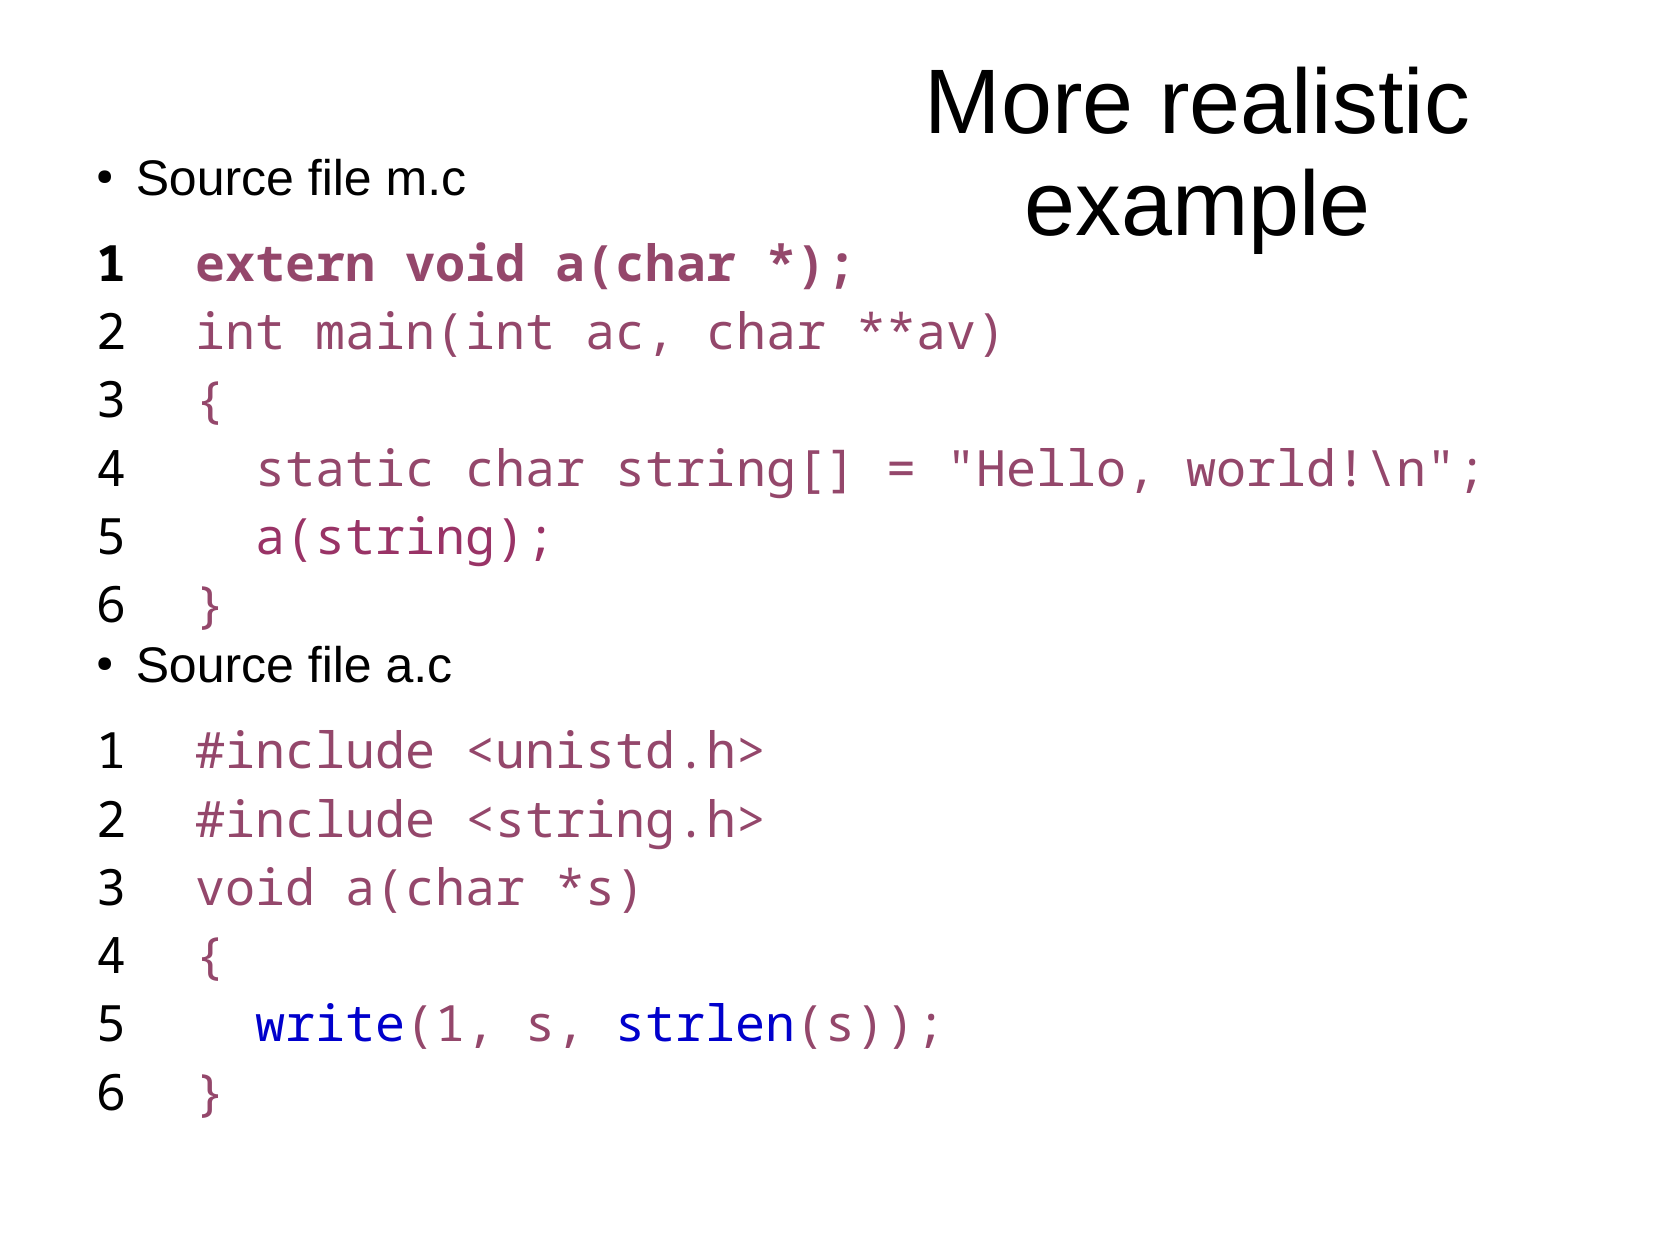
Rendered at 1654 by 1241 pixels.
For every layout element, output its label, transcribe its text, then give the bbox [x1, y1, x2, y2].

list Source file m.c extern void a(char *); int main(int ac, char **av) { static char string[] = "Hello, world!\n"; a(string); } Source file a.c #include <unistd.h> #include <string.h> void a(char *s) { write(1, s, strlen(s)); } [82, 150, 1571, 1126]
title More realistic example [825, 49, 1571, 150]
